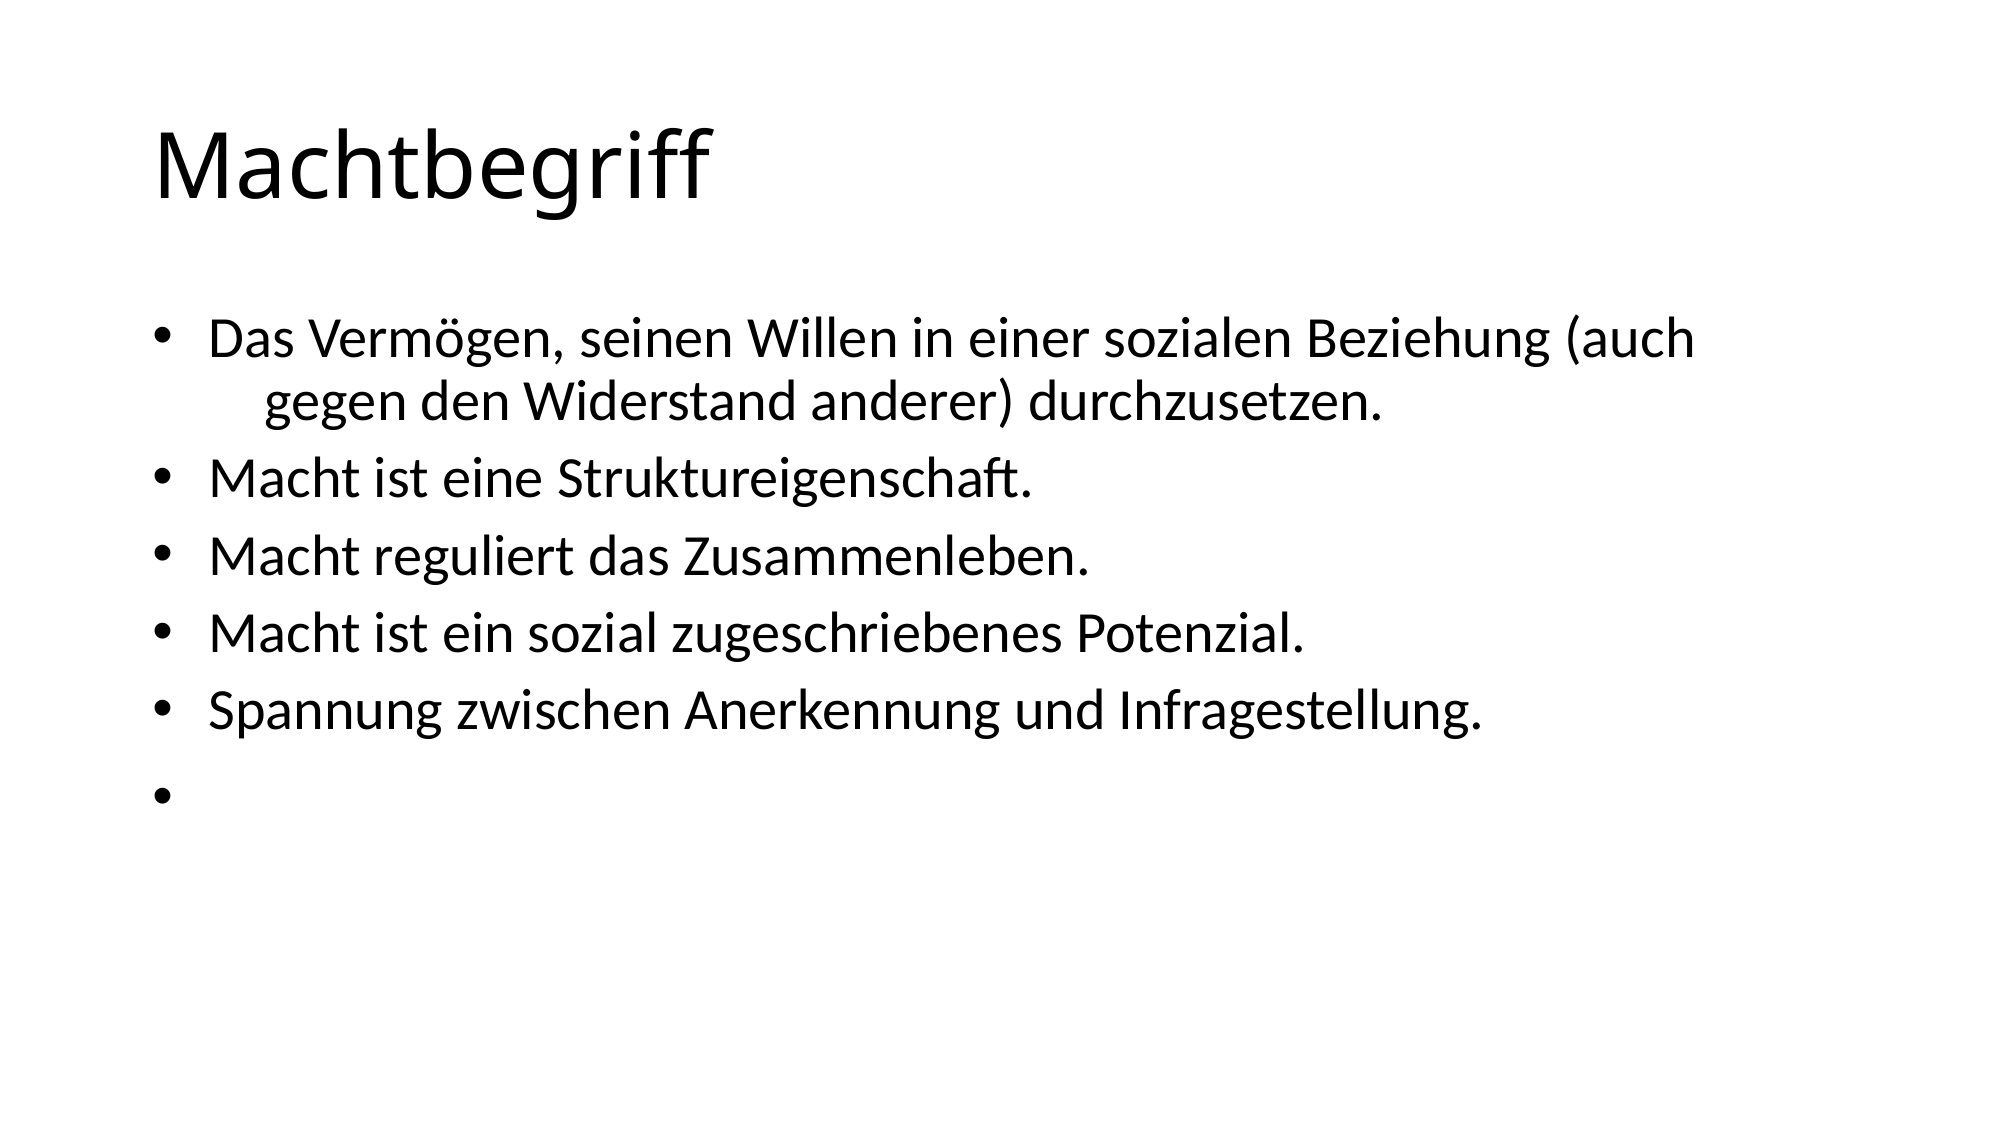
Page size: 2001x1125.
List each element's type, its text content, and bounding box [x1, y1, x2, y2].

title Machtbegriff [137, 59, 1863, 278]
list Das Vermögen, seinen Willen in einer sozialen Beziehung (auch gegen den Widerstand anderer) durchzusetzen. Macht ist eine Struktureigenschaft. Macht reguliert das Zusammenleben. Macht ist ein sozial zugeschriebenes Potenzial. Spannung zwischen Anerkennung und Infragestellung. [137, 299, 1863, 1014]
